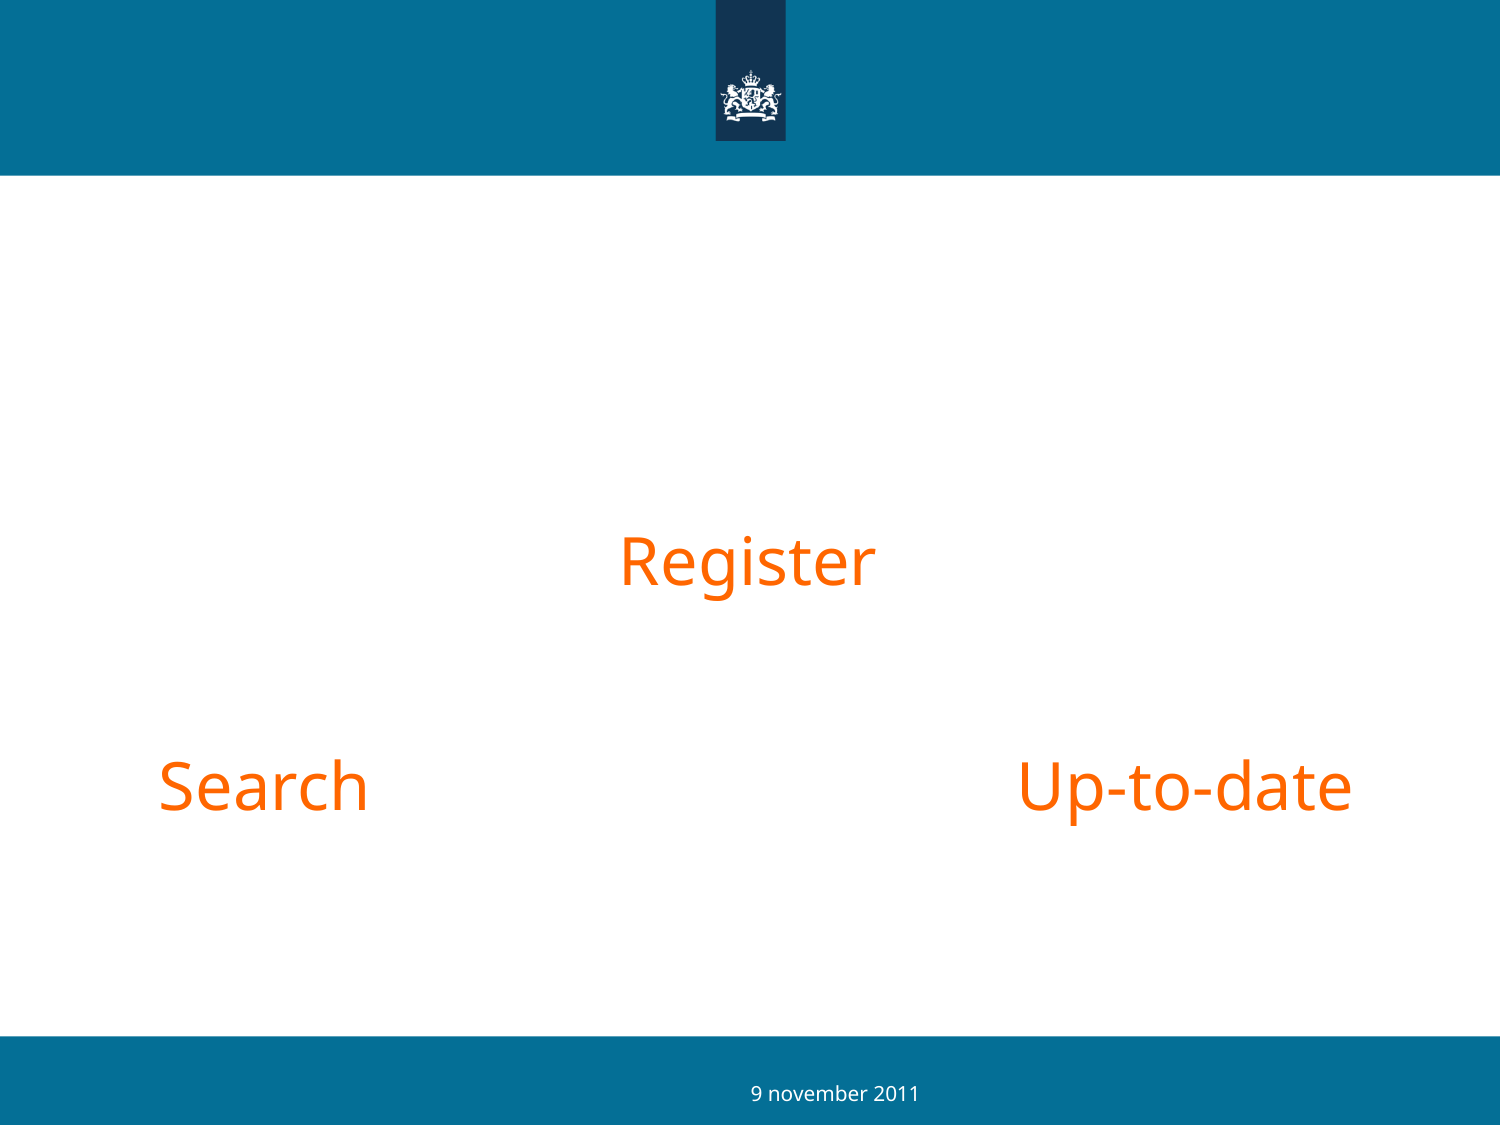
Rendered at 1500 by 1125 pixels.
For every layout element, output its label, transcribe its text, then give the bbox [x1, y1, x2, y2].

picture [717, 0, 785, 140]
text_box Register [604, 511, 893, 607]
text_box Up-to-date [1002, 736, 1370, 832]
text_box 9 november 2011 [735, 1072, 1418, 1125]
text_box Search [143, 736, 387, 832]
